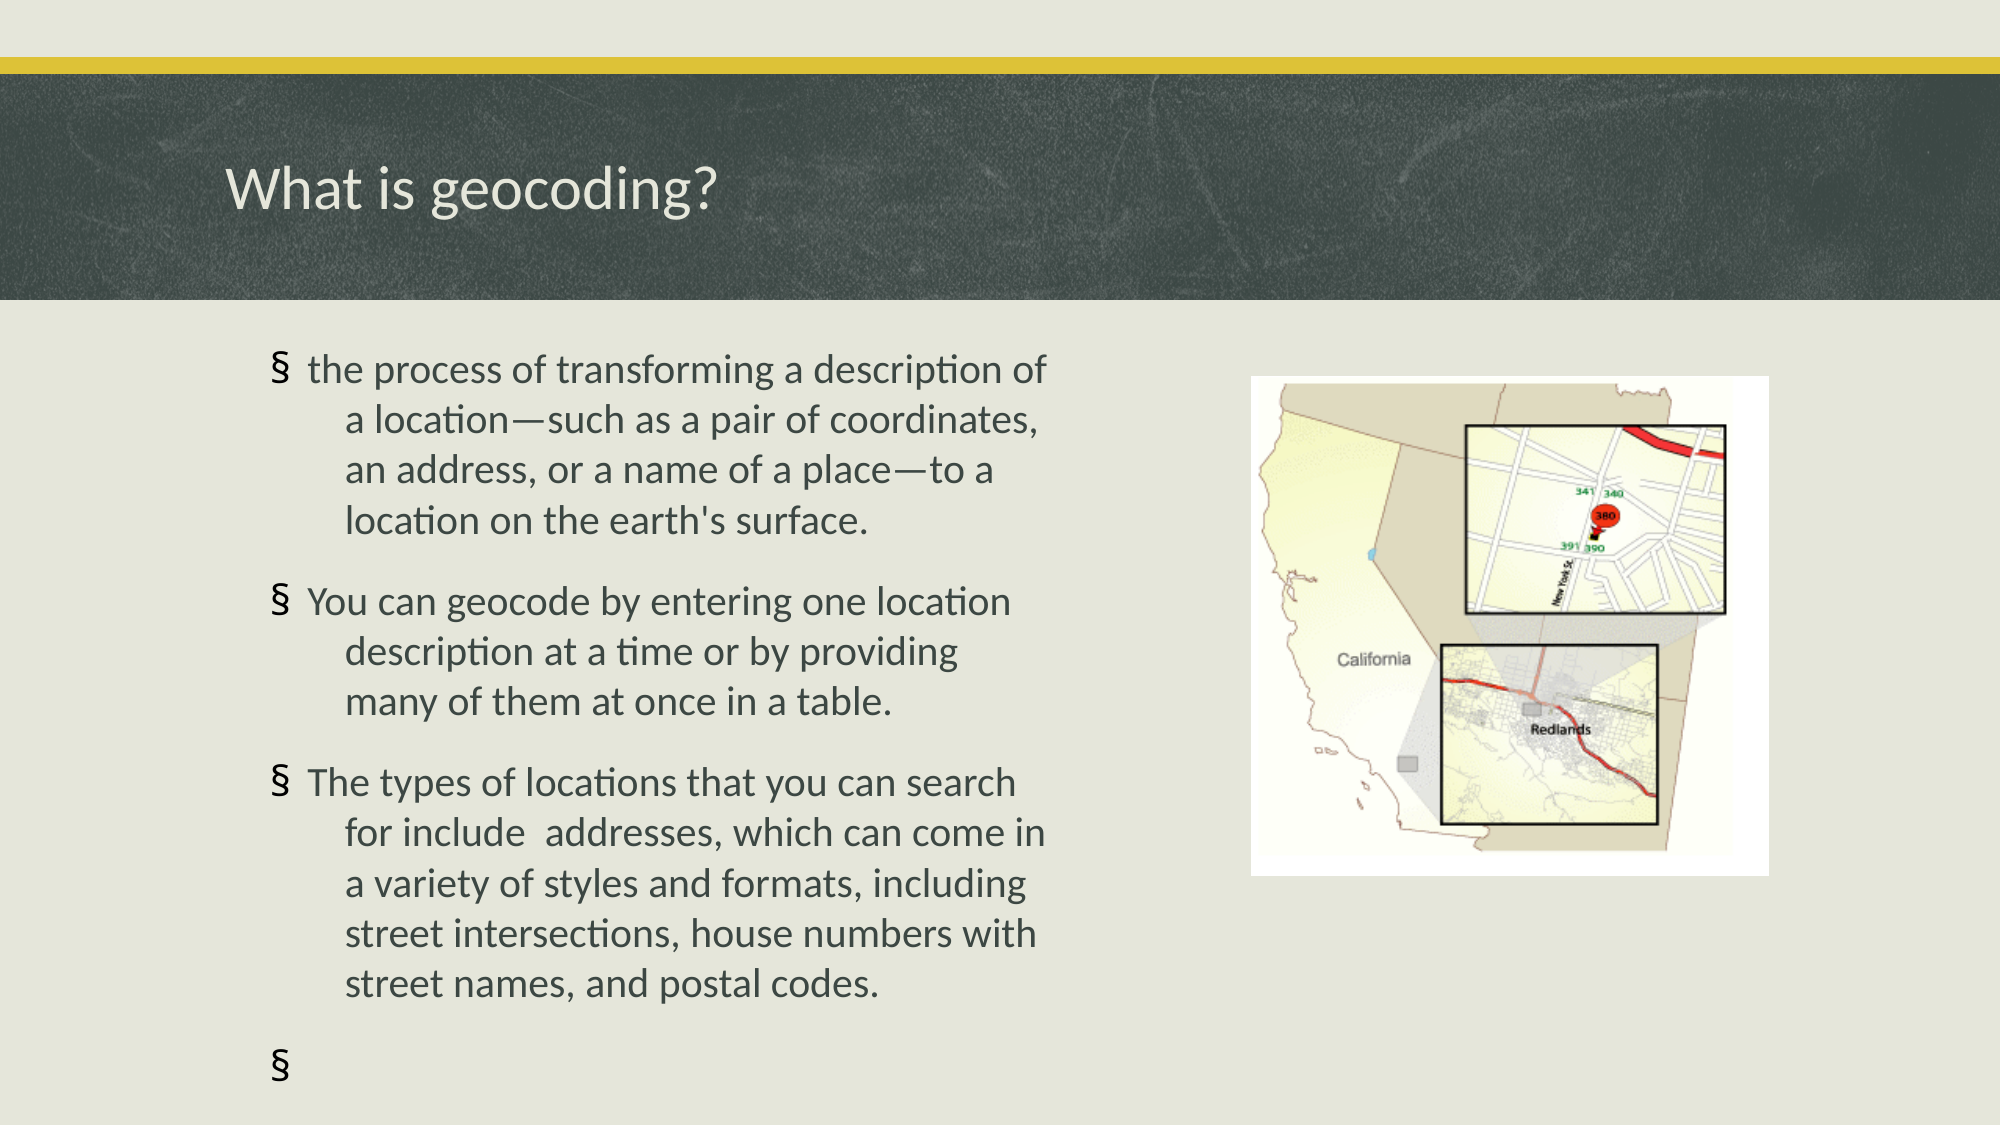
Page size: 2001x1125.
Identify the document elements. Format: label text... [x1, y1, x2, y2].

list the process of transforming a description of a location—such as a pair of coordinates, an address, or a name of a place—to a location on the earth's surface. You can geocode by entering one location description at a time or by providing many of them at once in a table. The types of locations that you can search for include addresses, which can come in a variety of styles and formats, including street intersections, house numbers with street names, and postal codes. [254, 334, 1068, 1078]
picture [1251, 376, 1769, 876]
title What is geocoding? [210, 76, 1790, 300]
